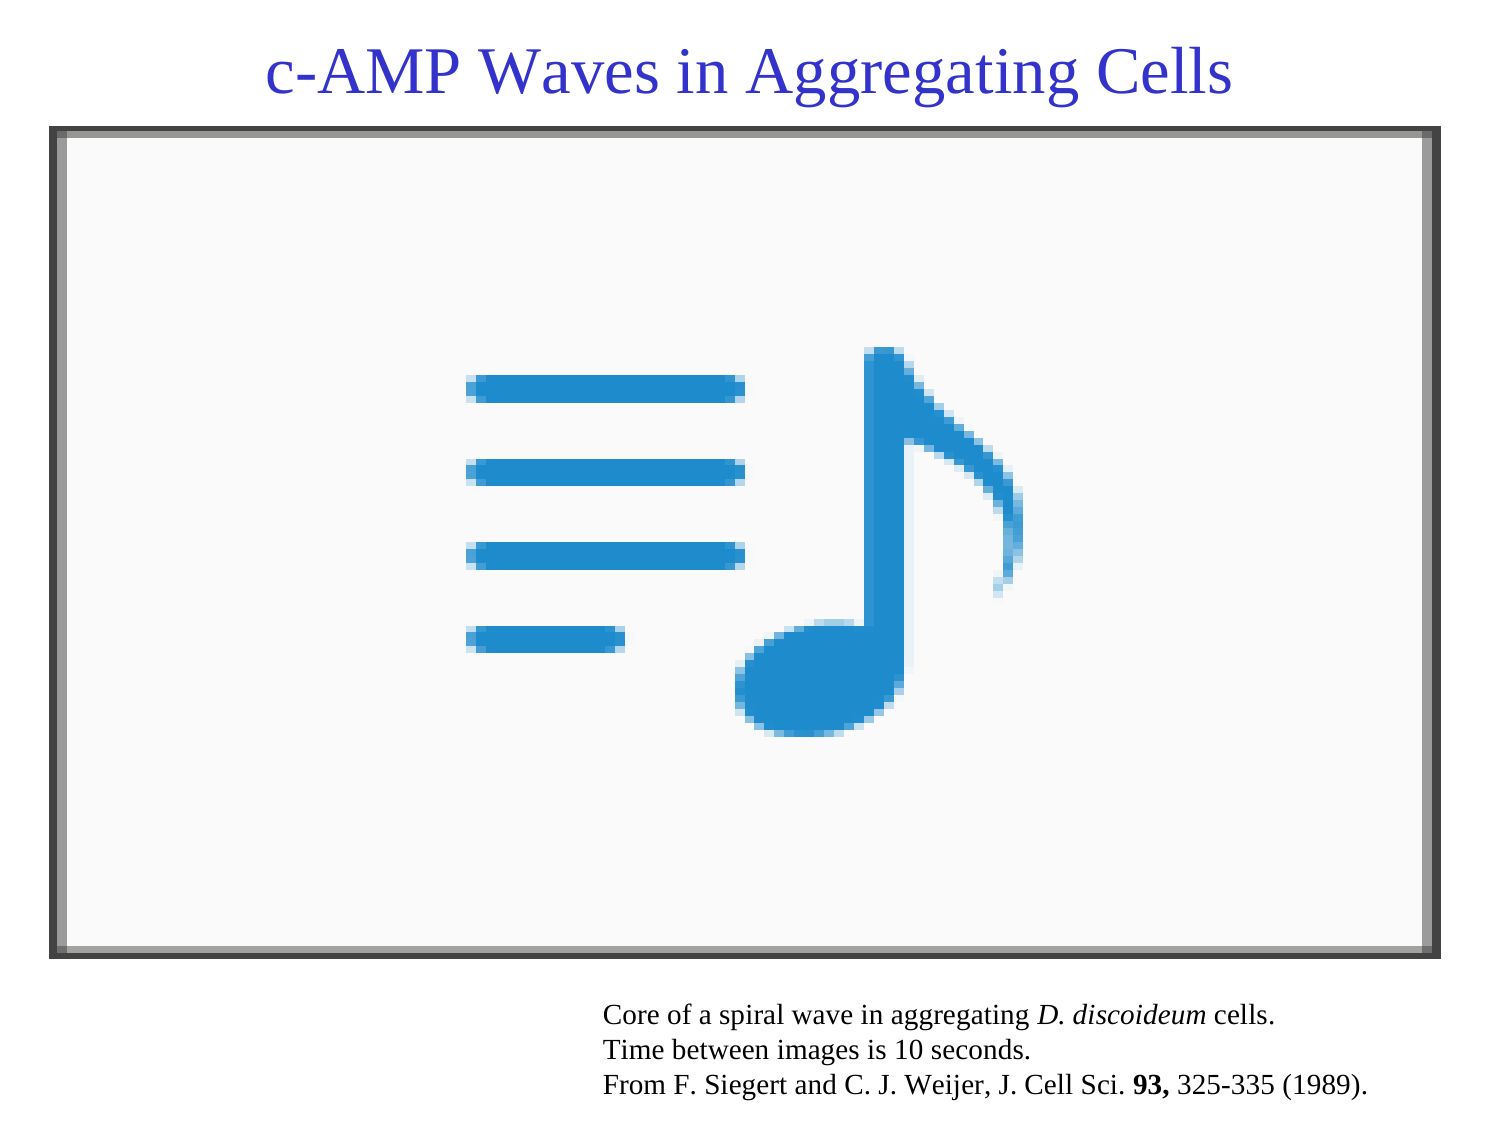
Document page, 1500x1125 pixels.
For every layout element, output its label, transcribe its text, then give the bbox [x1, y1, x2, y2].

text_box Core of a spiral wave in aggregating D. discoideum cells. Time between images is 10 seconds. From F. Siegert and C. J. Weijer, J. Cell Sci. 93, 325-335 (1989). [588, 987, 1384, 1109]
text_box [47, 124, 1443, 961]
title c-AMP Waves in Aggregating Cells [112, 0, 1388, 124]
